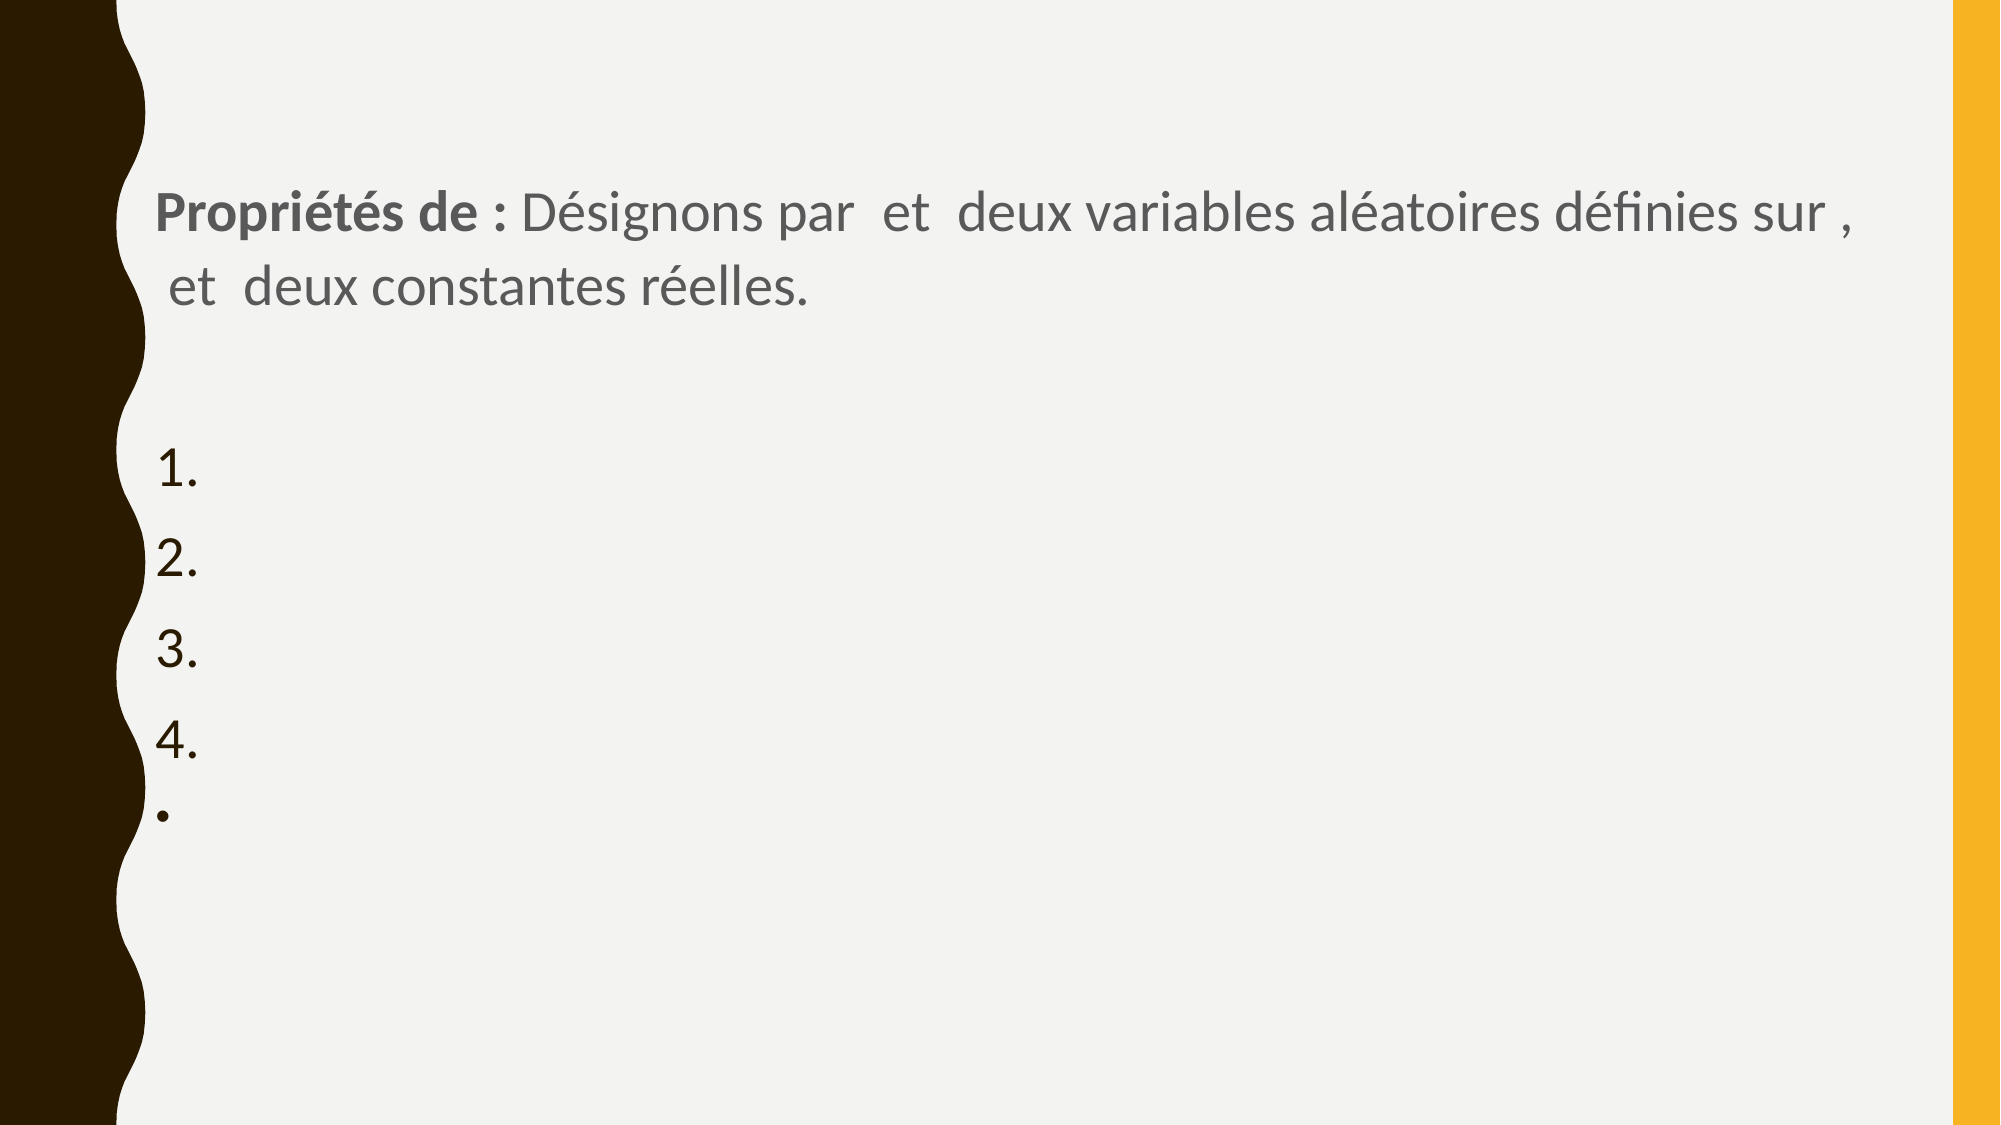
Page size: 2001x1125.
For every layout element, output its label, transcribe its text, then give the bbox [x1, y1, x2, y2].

list Propriétés de : Désignons par et deux variables aléatoires définies sur , et deux constantes réelles. [140, 161, 1876, 965]
